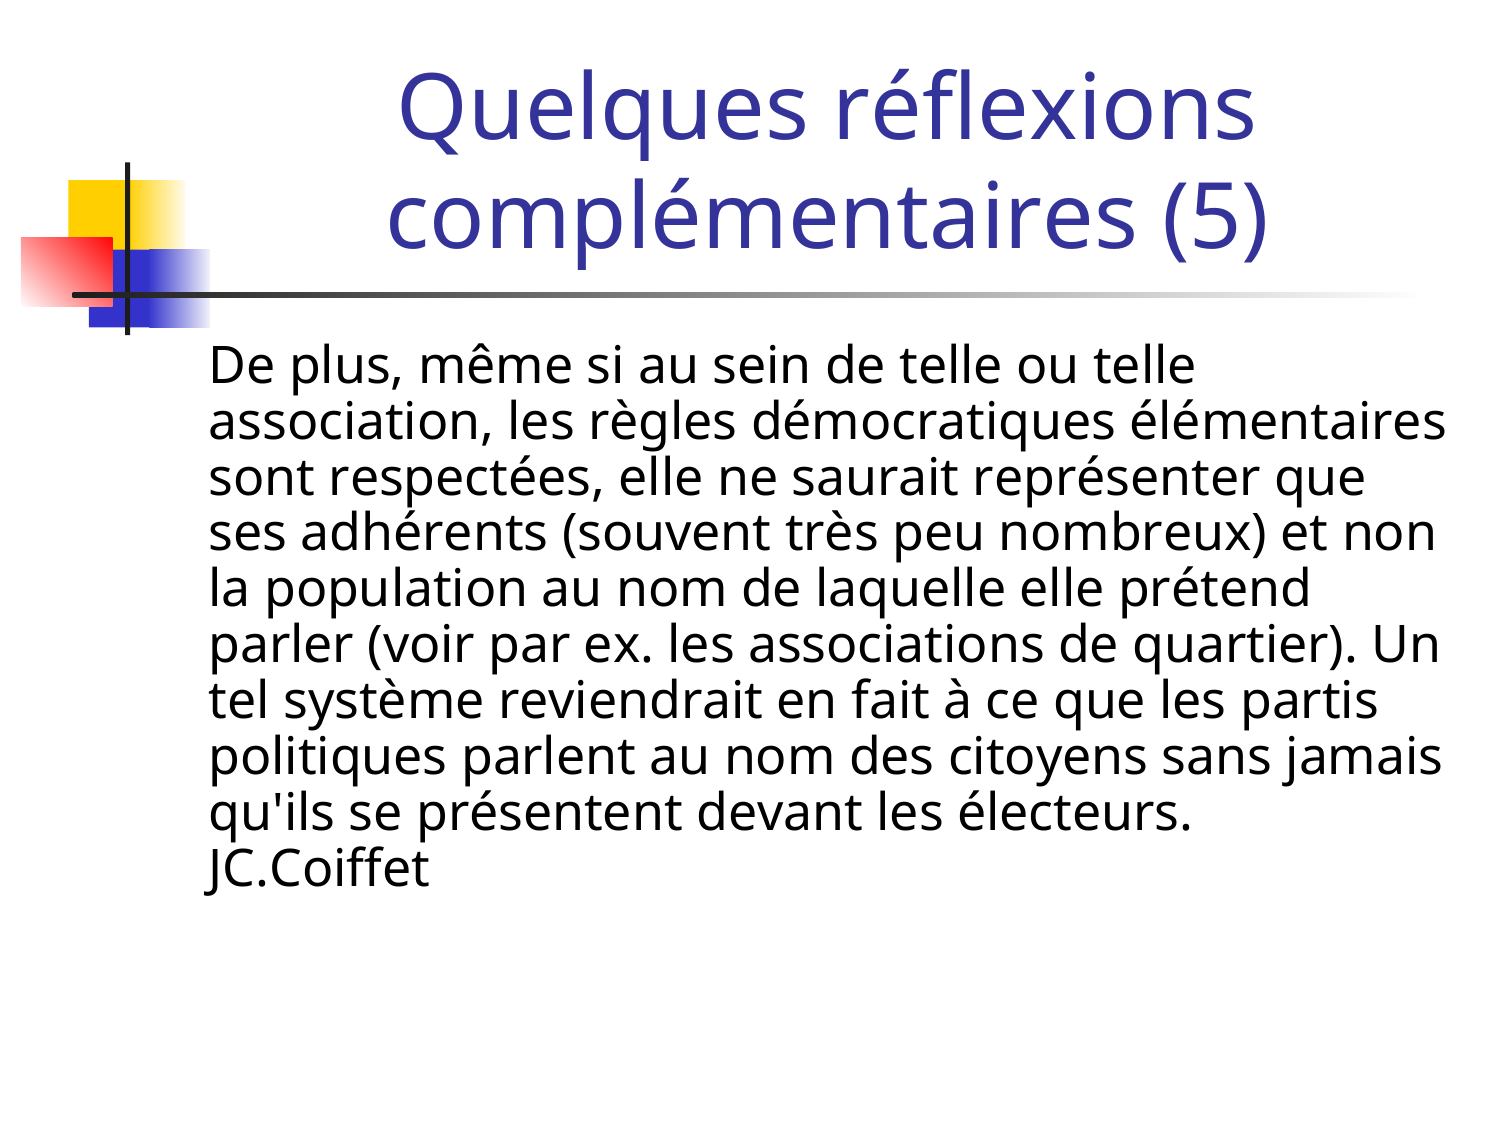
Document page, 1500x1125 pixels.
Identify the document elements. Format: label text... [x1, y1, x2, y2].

title Quelques réflexions complémentaires (5) [188, 35, 1468, 276]
list De plus, même si au sein de telle ou telle association, les règles démocratiques élémentaires sont respectées, elle ne saurait représenter que ses adhérents (souvent très peu nombreux) et non la population au nom de laquelle elle prétend parler (voir par ex. les associations de quartier). Un tel système reviendrait en fait à ce que les partis politiques parlent au nom des citoyens sans jamais qu'ils se présentent devant les électeurs. JC.Coiffet [193, 331, 1469, 1007]
